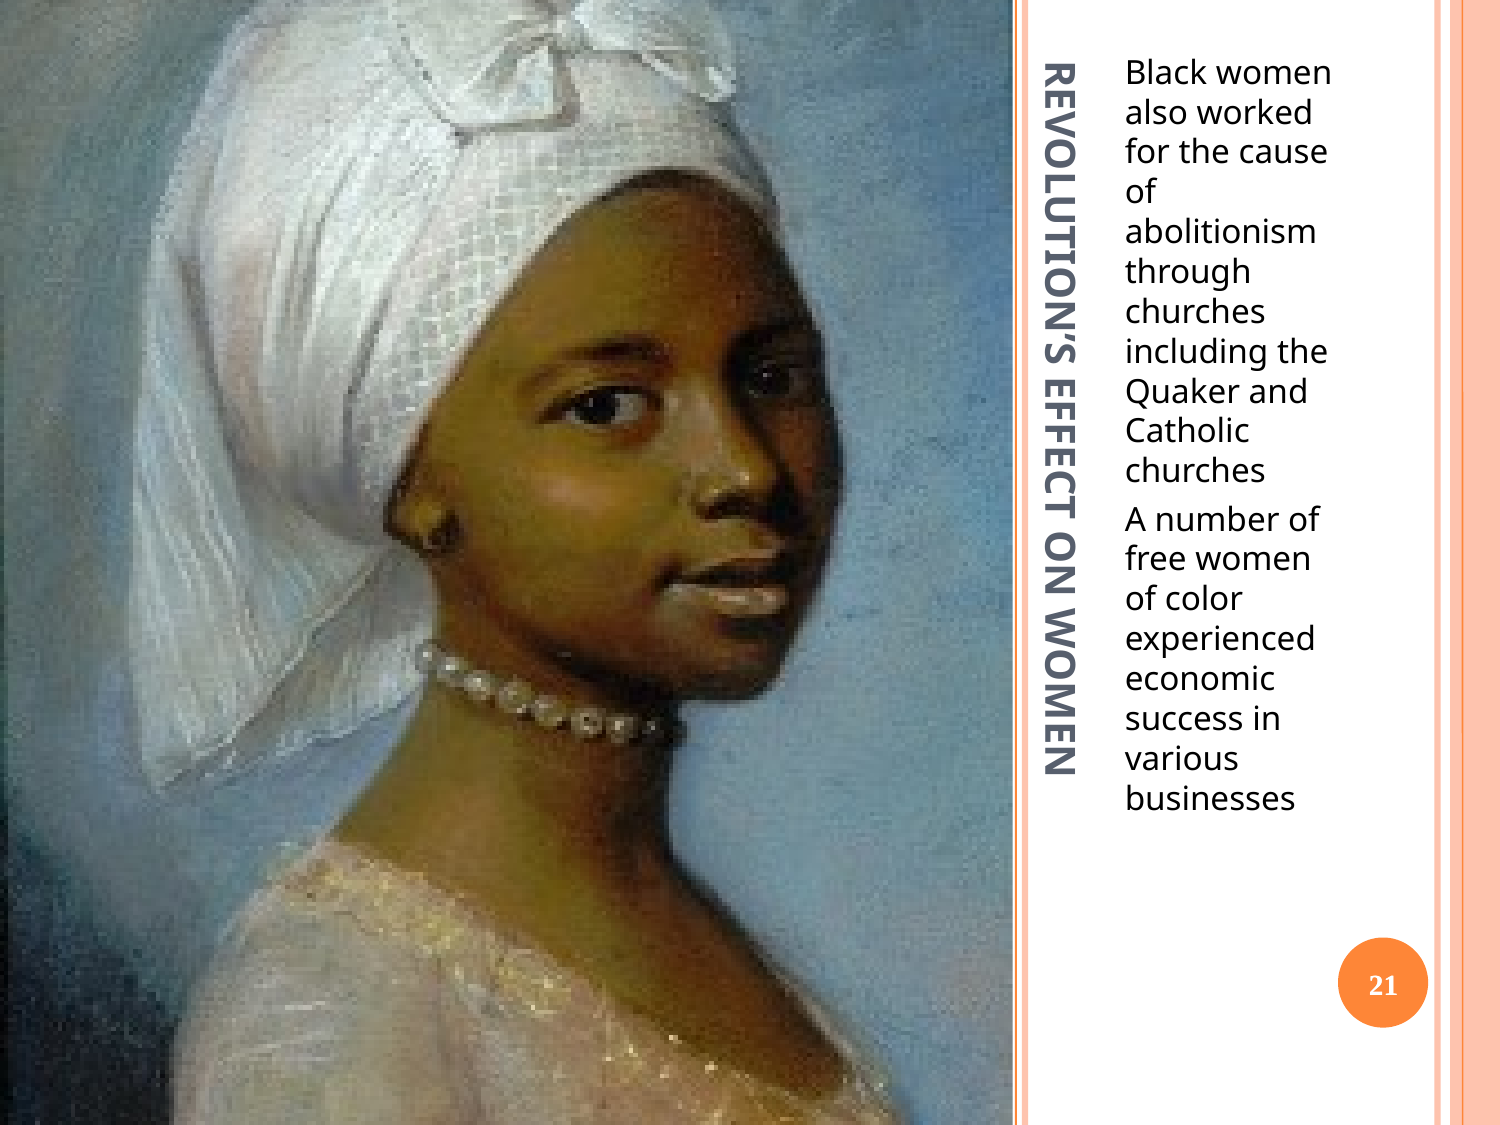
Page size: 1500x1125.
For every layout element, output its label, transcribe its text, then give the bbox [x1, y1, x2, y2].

list Black women also worked for the cause of abolitionism through churches including the Quaker and Catholic churches A number of free women of color experienced economic success in various businesses [1109, 43, 1360, 857]
text_box [1333, 940, 1434, 1027]
title Revolution’s Effect on Women [1029, 45, 1105, 1081]
picture [0, 0, 1013, 1125]
